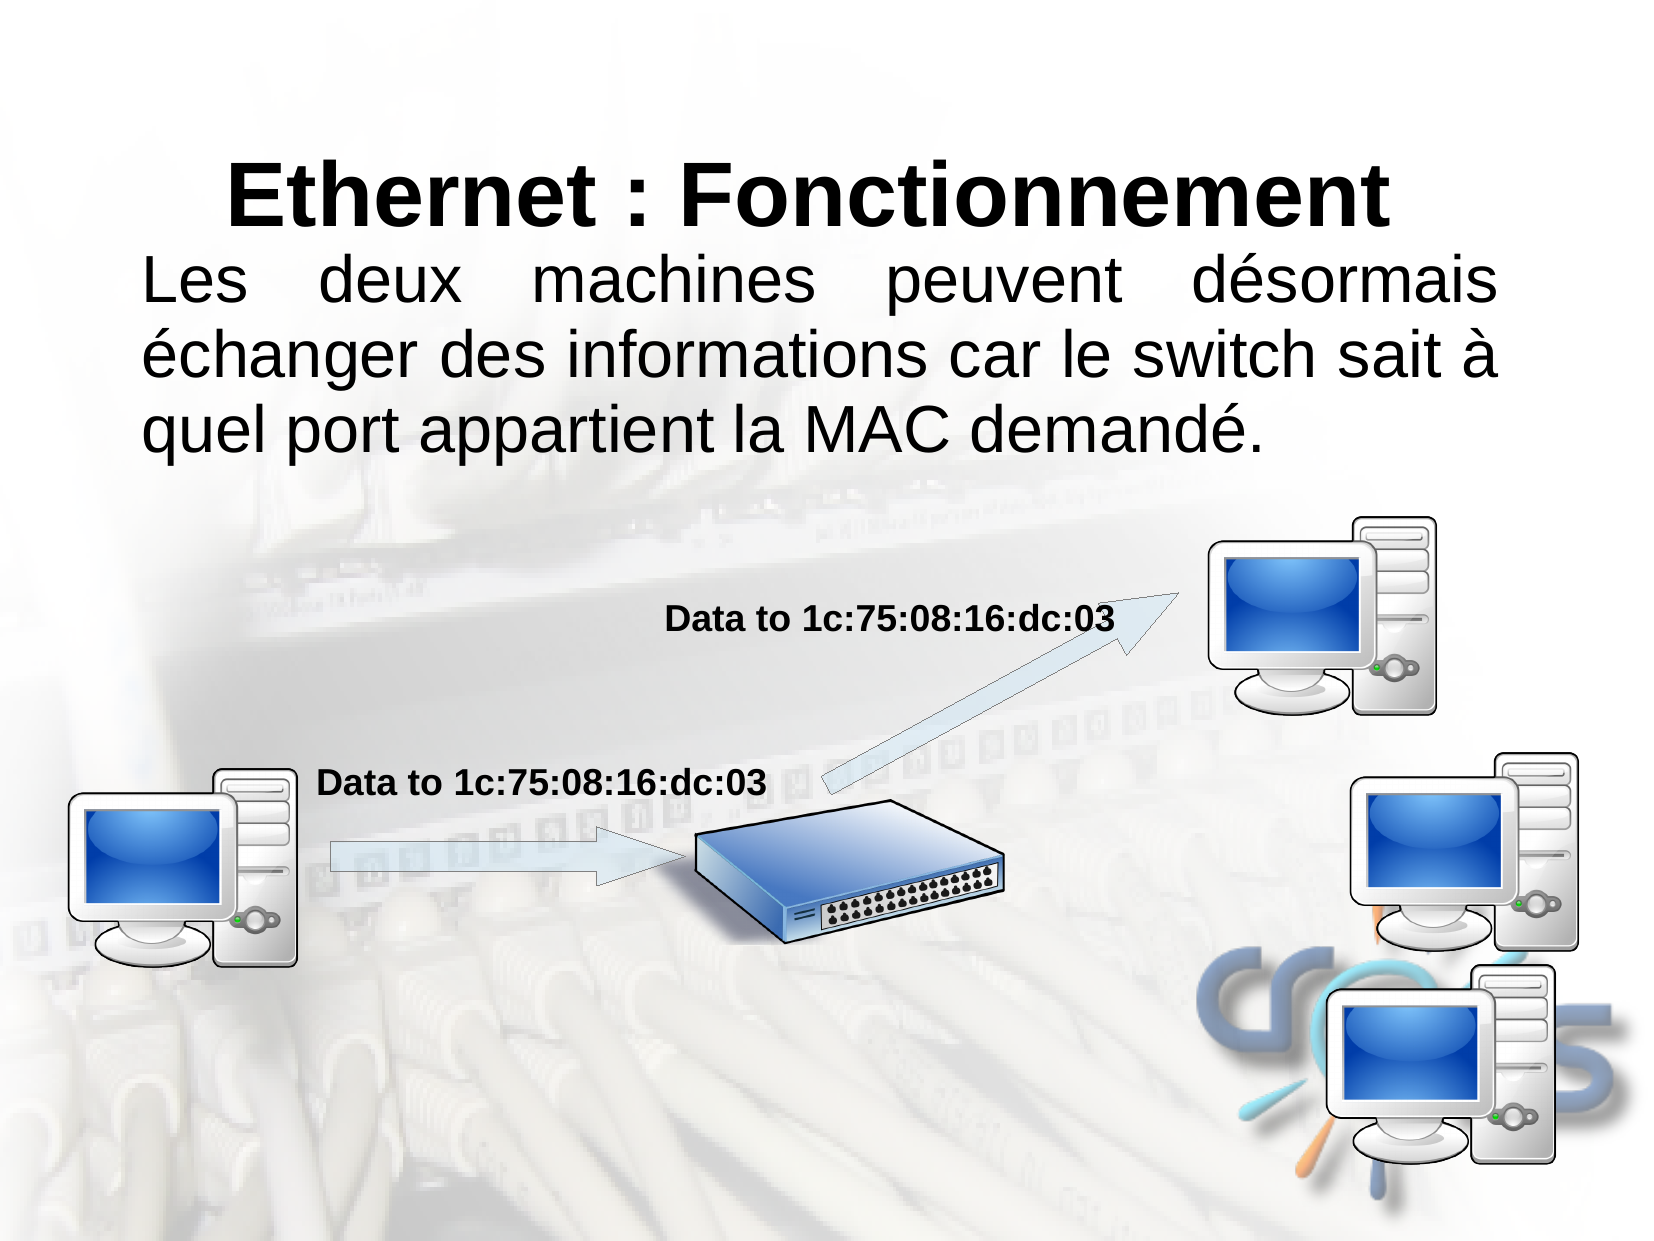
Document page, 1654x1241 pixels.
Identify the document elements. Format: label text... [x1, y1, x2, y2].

text_box [821, 648, 1101, 795]
text_box [330, 826, 686, 886]
text_box Data to 1c:75:08:16:dc:03 [649, 590, 1146, 648]
picture [0, 0, 1654, 1241]
title Ethernet : Fonctionnement [82, 90, 1536, 298]
text_box [1122, 648, 1133, 656]
text_box [1146, 592, 1179, 632]
subtitle Les deux machines peuvent désormais échanger des informations car le switch sait à quel port appartient la MAC demandé. [141, 242, 1501, 467]
text_box Data to 1c:75:08:16:dc:03 [301, 754, 798, 812]
